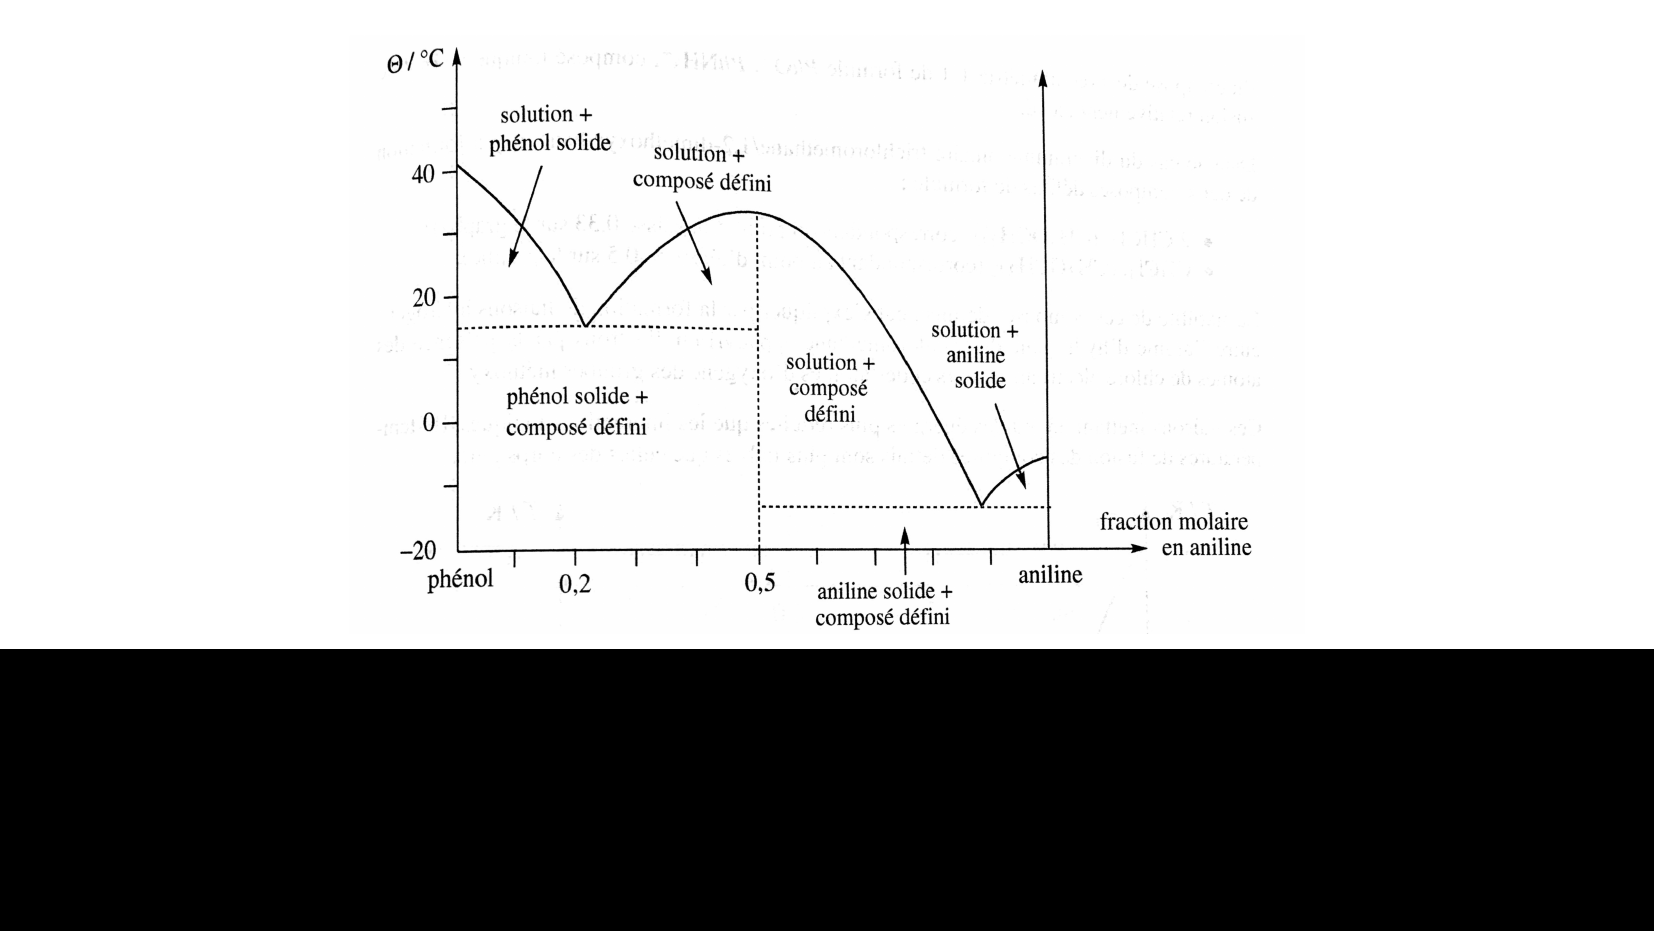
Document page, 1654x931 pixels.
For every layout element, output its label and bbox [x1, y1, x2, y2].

text_box [0, 649, 1654, 931]
picture [349, 35, 1305, 634]
